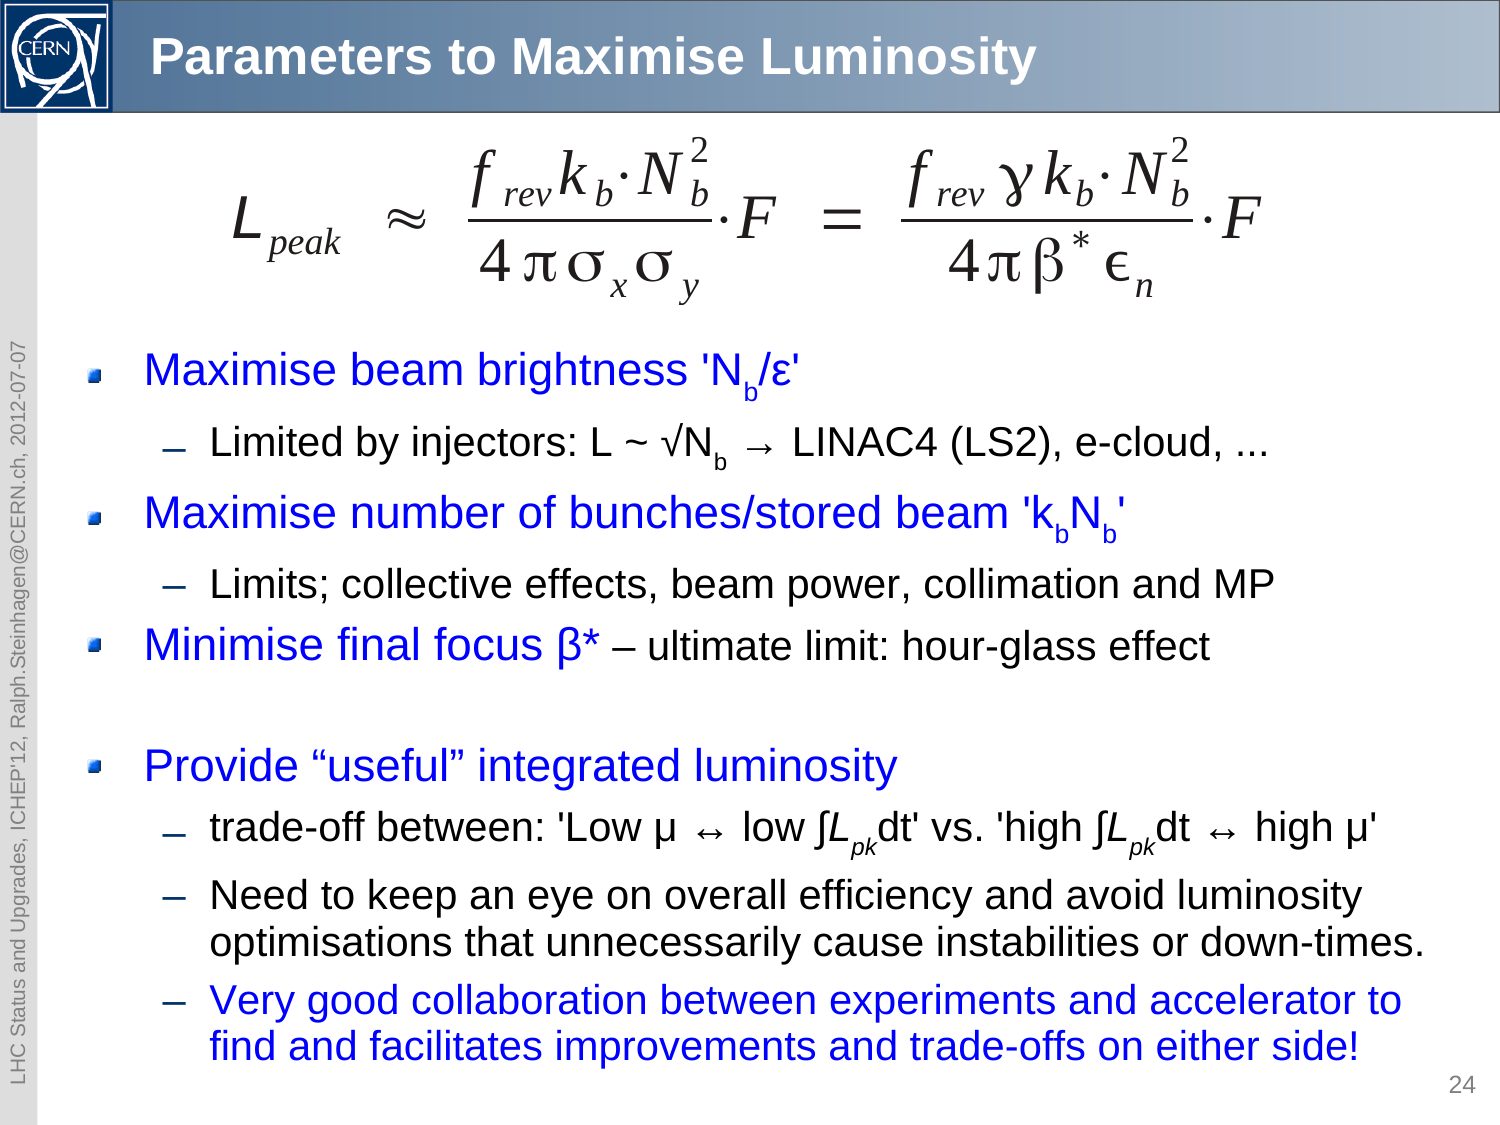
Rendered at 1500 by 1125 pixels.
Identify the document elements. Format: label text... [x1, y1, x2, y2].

chart [213, 127, 1281, 305]
title Parameters to Maximise Luminosity [150, 0, 1201, 113]
picture [0, 0, 113, 113]
list Maximise beam brightness 'Nb/ε' Limited by injectors: L ~ √Nb → LINAC4 (LS2), e-cloud, ... Maximise number of bunches/stored beam 'kbNb' Limits; collective effects, beam power, collimation and MP Minimise final focus β* – ultimate limit: hour-glass effect Provide “useful” integrated luminosity trade-off between: 'Low μ ↔ low ∫Lpkdt' vs. 'high ∫Lpkdt ↔ high μ' Need to keep an eye on overall efficiency and avoid luminosity optimisations that unnecessarily cause instabilities or down-times. Very good collaboration between experiments and accelerator to find and facilitates improvements and trade-offs on either side! [87, 137, 1438, 1070]
